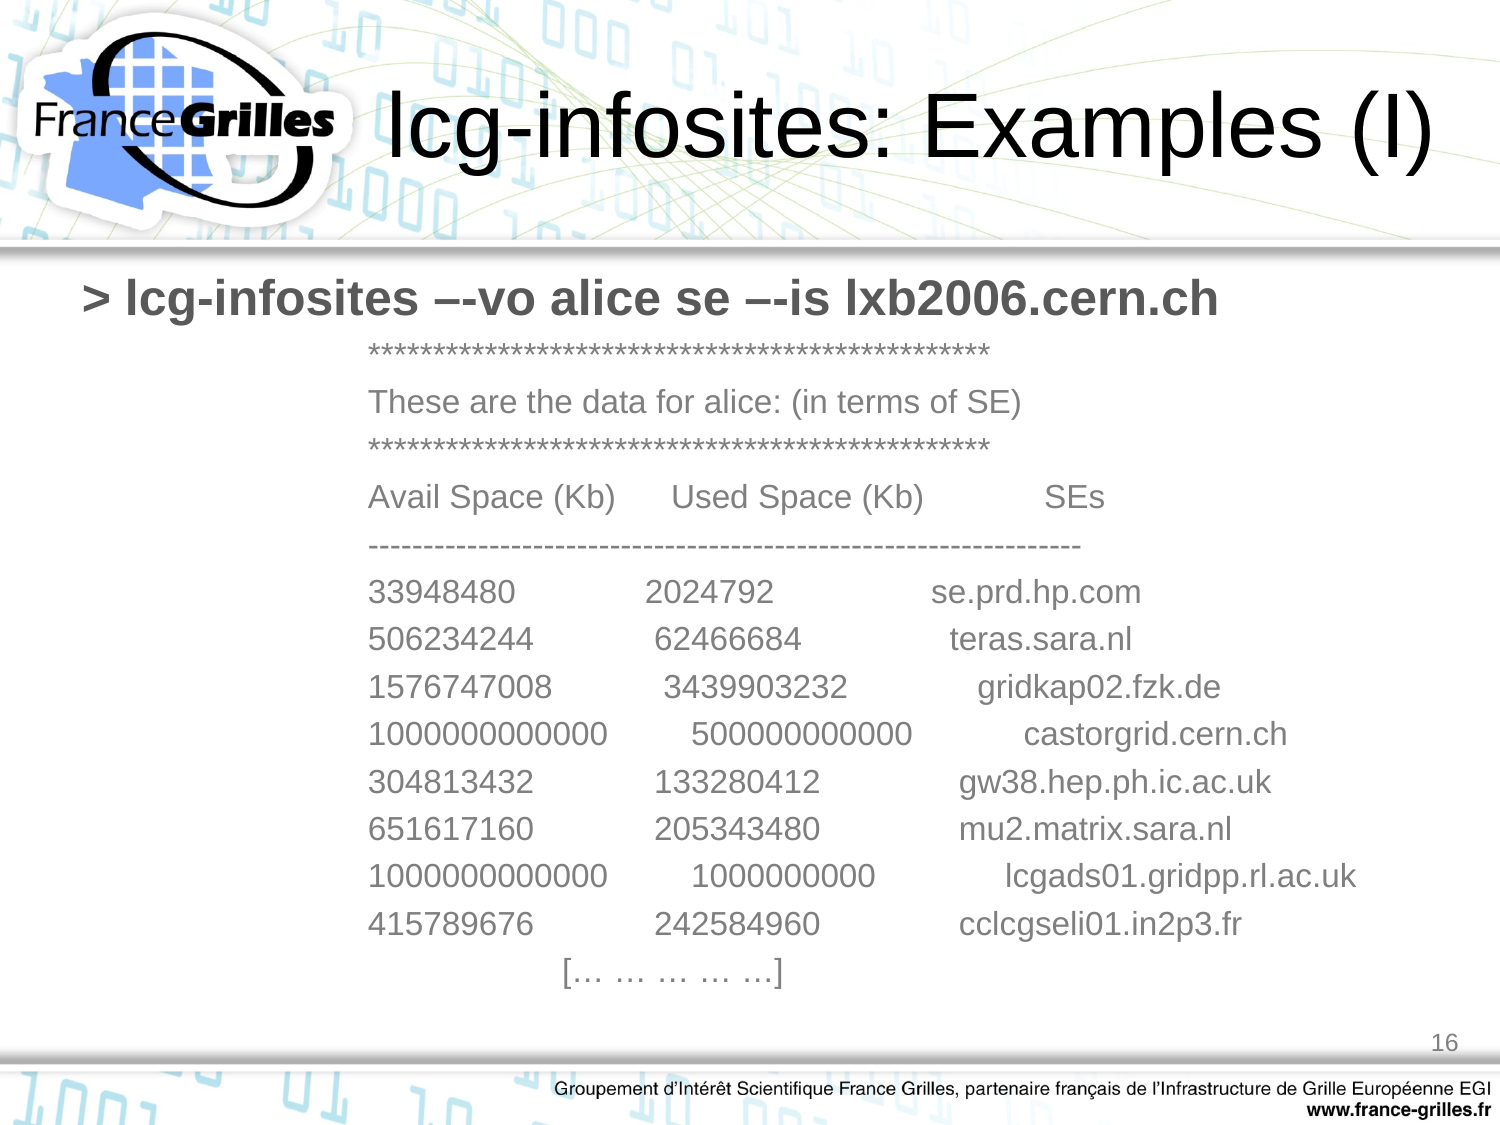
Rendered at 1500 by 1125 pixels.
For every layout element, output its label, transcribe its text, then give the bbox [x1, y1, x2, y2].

picture [0, 0, 1500, 1125]
list > lcg-infosites –-vo alice se –-is lxb2006.cern.ch ************************************************ These are the data for alice: (in terms of SE) ************************************************ Avail Space (Kb) Used Space (Kb) SEs ----------------------------------------------------------------- 33948480 2024792 se.prd.hp.com 506234244 62466684 teras.sara.nl 1576747008 3439903232 gridkap02.fzk.de 1000000000000 500000000000 castorgrid.cern.ch 304813432 133280412 gw38.hep.ph.ic.ac.uk 651617160 205343480 mu2.matrix.sara.nl 1000000000000 1000000000 lcgads01.gridpp.rl.ac.uk 415789676 242584960 cclcgseli01.in2p3.fr [… … … … …] [53, 262, 1459, 1066]
title lcg-infosites: Examples (I) [372, 7, 1459, 244]
